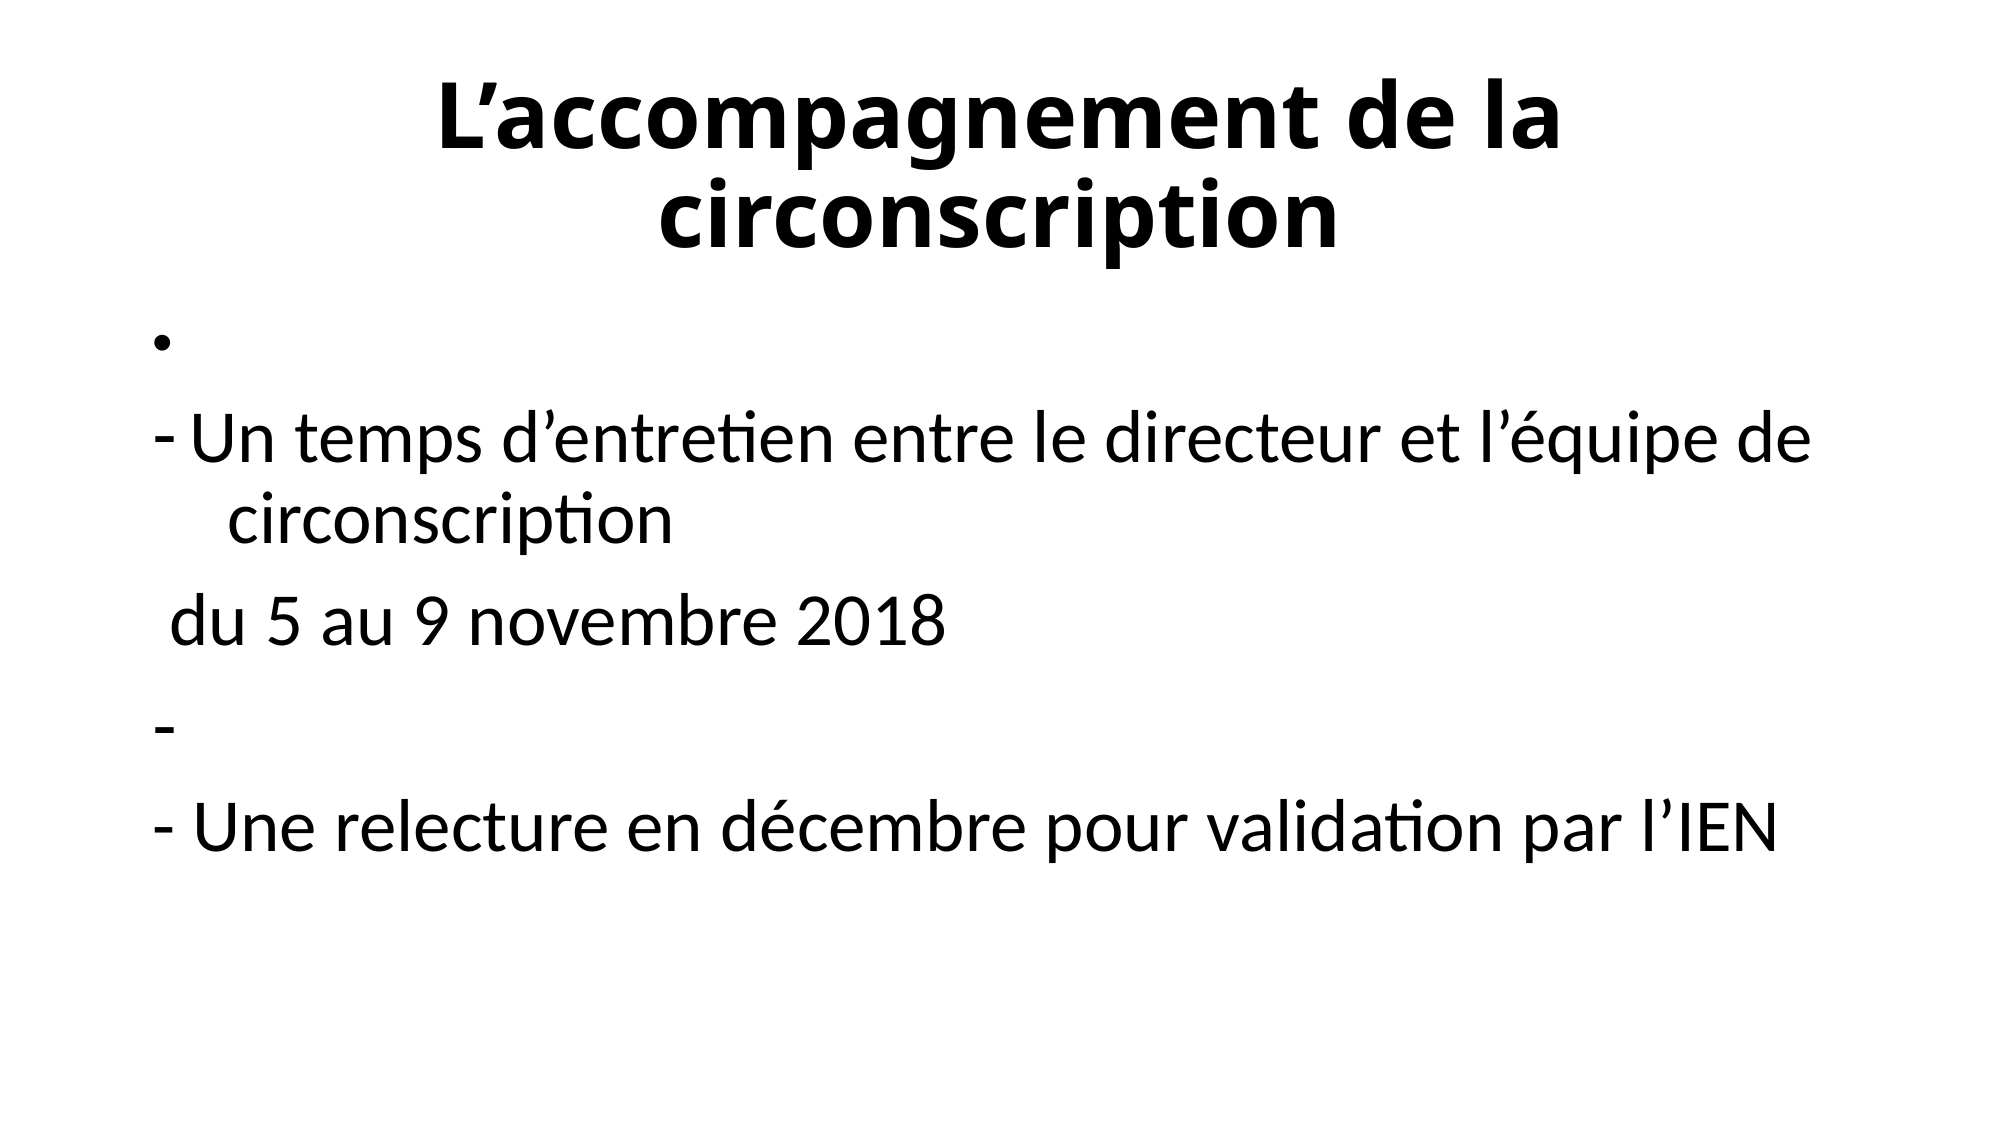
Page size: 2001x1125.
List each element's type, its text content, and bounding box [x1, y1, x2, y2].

list Un temps d’entretien entre le directeur et l’équipe de circonscription du 5 au 9 novembre 2018 - Une relecture en décembre pour validation par l’IEN [137, 299, 1863, 1014]
title L’accompagnement de la circonscription [137, 59, 1863, 278]
